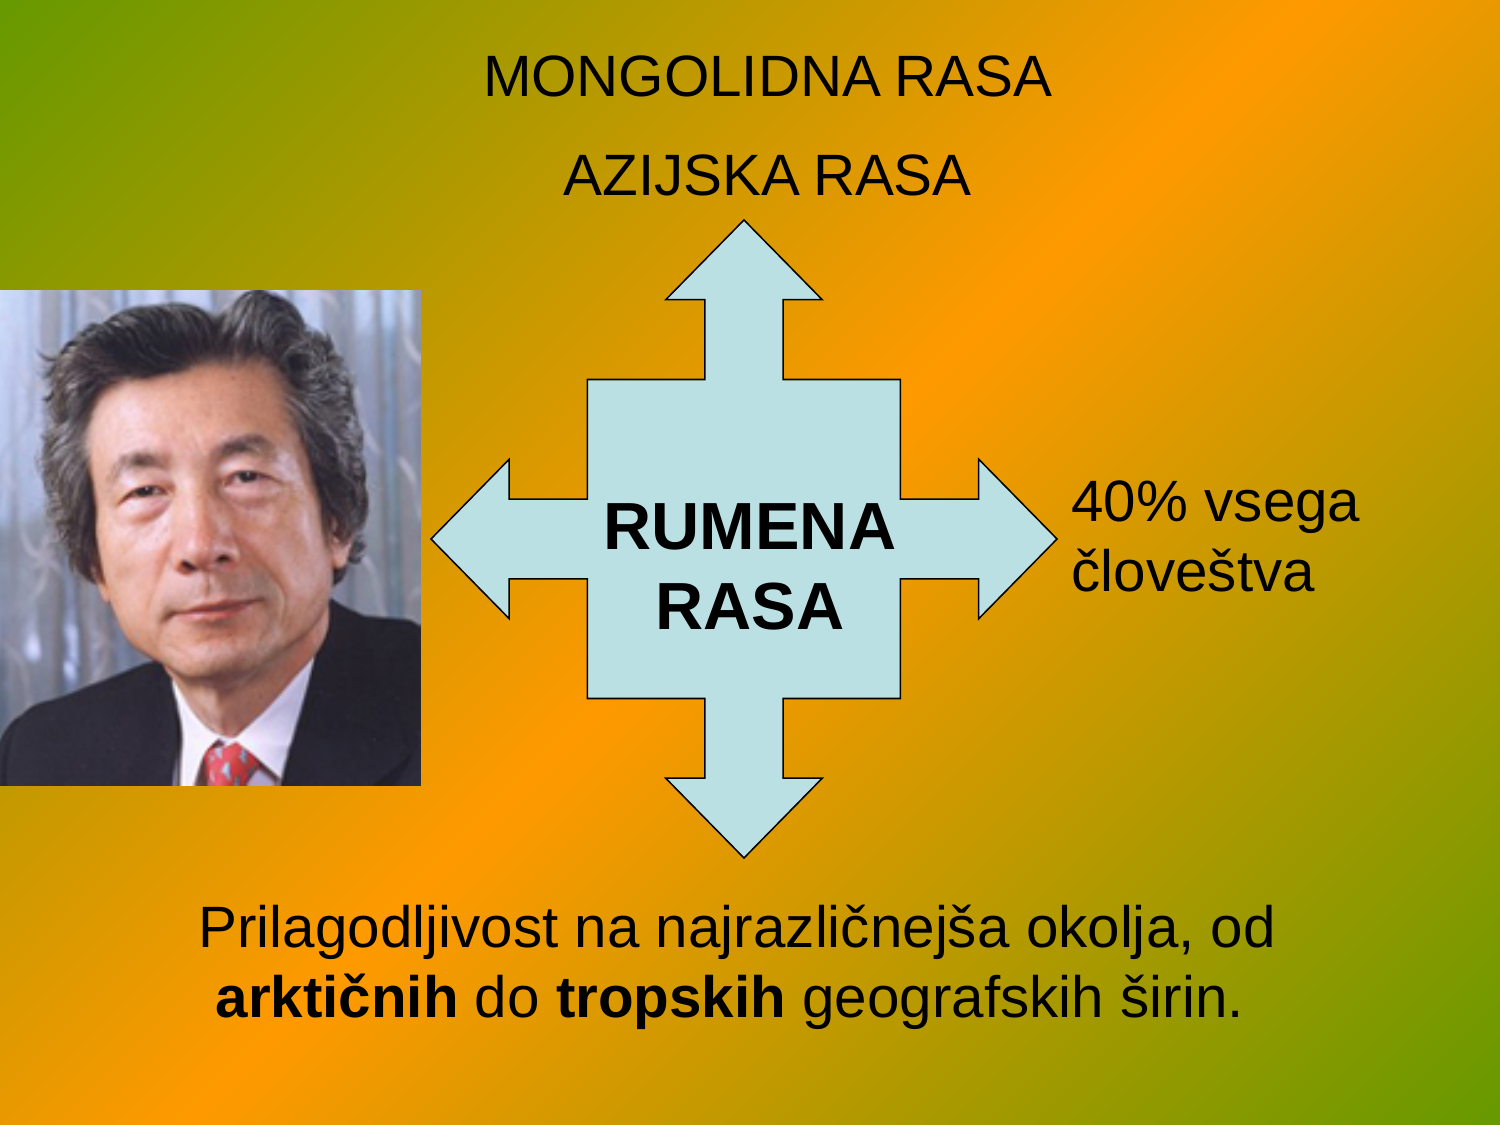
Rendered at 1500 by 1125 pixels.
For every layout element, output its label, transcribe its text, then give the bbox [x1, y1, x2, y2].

text_box 40% vsega človeštva [1056, 456, 1459, 611]
text_box Prilagodljivost na najrazličnejša okolja, od arktičnih do tropskih geografskih širin. [159, 881, 1317, 1037]
subtitle [225, 637, 1275, 881]
text_box MONGOLIDNA RASA AZIJSKA RASA [442, 30, 1093, 215]
picture [0, 290, 421, 786]
title RUMENA RASA [0, 0, 1500, 1125]
